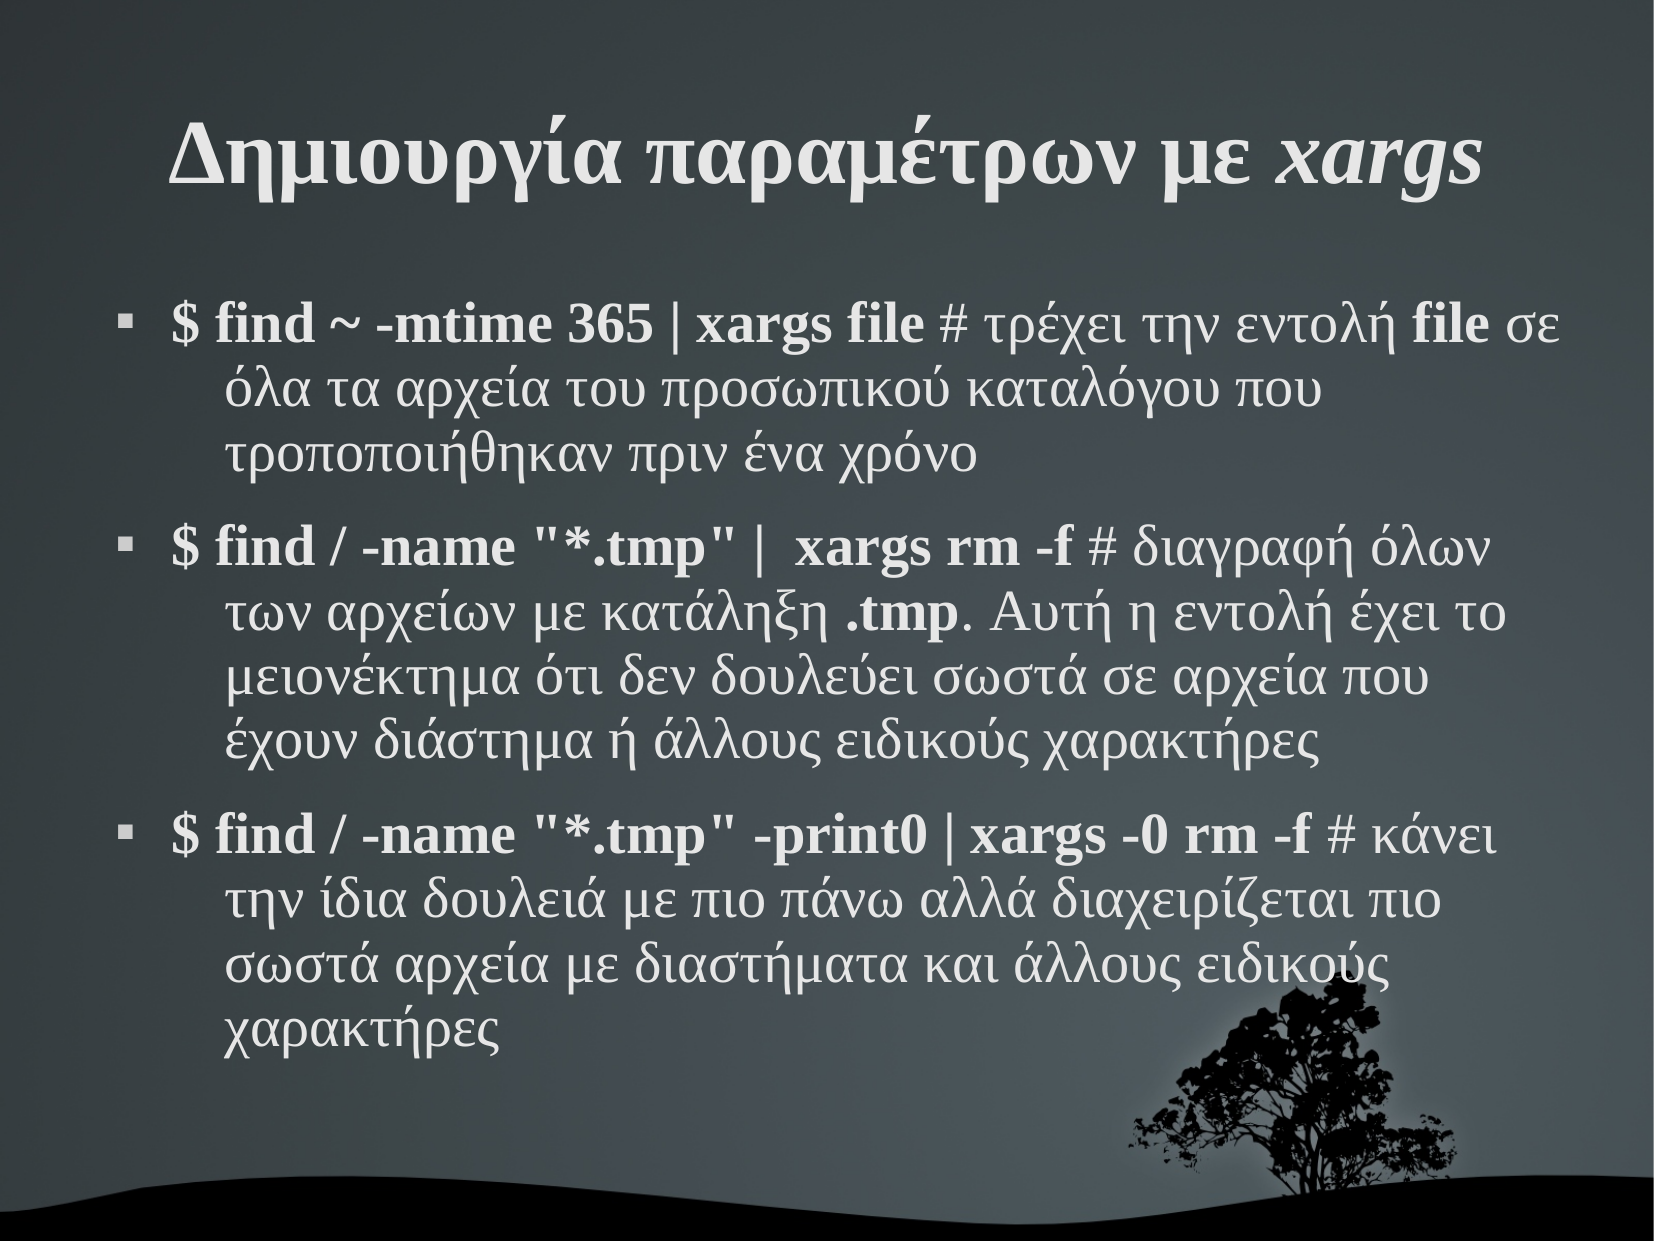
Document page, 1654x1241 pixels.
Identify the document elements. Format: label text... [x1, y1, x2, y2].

title Δημιουργία παραμέτρων με xargs [82, 49, 1571, 257]
picture [0, 0, 1654, 1241]
list $ find ~ -mtime 365 | xargs file # τρέχει την εντολή file σε όλα τα αρχεία του προσωπικού καταλόγου που τροποποιήθηκαν πριν ένα χρόνο $ find / -name "*.tmp" | xargs rm -f # διαγραφή όλων των αρχείων με κατάληξη .tmp. Αυτή η εντολή έχει το μειονέκτημα ότι δεν δουλεύει σωστά σε αρχεία που έχουν διάστημα ή άλλους ειδικούς χαρακτήρες $ find / -name "*.tmp" -print0 | xargs -0 rm -f # κάνει την ίδια δουλειά με πιο πάνω αλλά διαχειρίζεται πιο σωστά αρχεία με διαστήματα και άλλους ειδικούς χαρακτήρες [82, 290, 1571, 1147]
